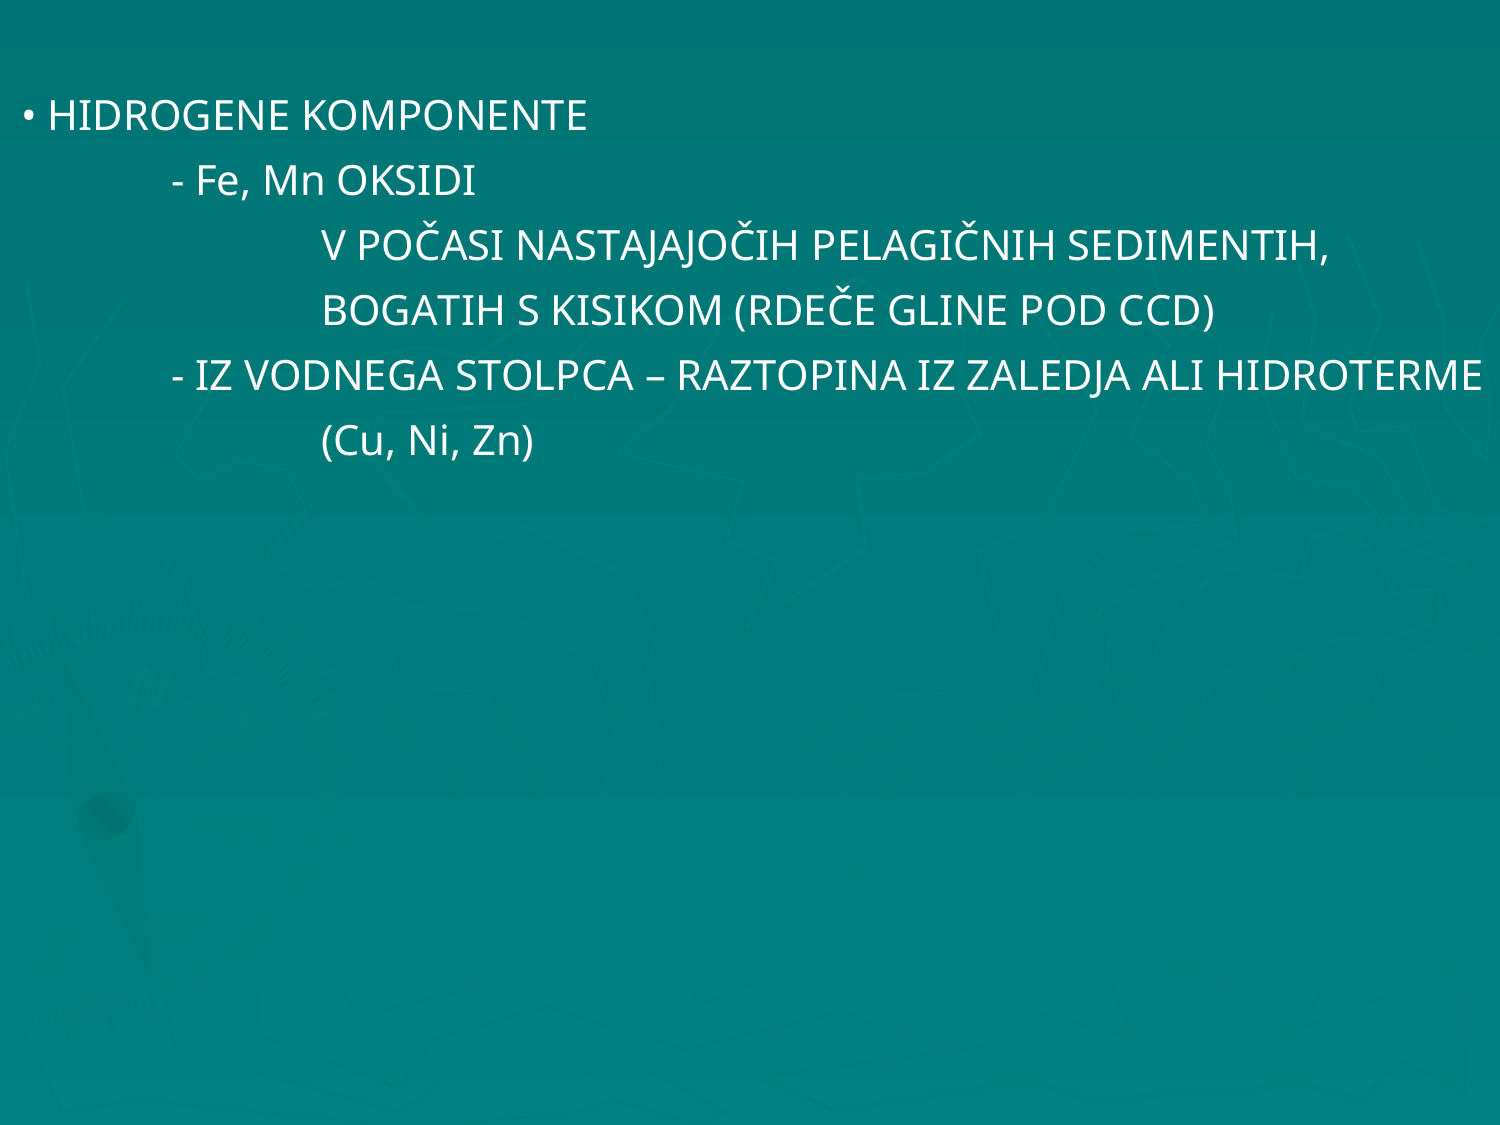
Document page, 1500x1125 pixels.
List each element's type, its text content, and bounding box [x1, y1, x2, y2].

text_box HIDROGENE KOMPONENTE - Fe, Mn OKSIDI V POČASI NASTAJAJOČIH PELAGIČNIH SEDIMENTIH, BOGATIH S KISIKOM (RDEČE GLINE POD CCD) - IZ VODNEGA STOLPCA – RAZTOPINA IZ ZALEDJA ALI HIDROTERME (Cu, Ni, Zn) [6, 66, 1500, 472]
